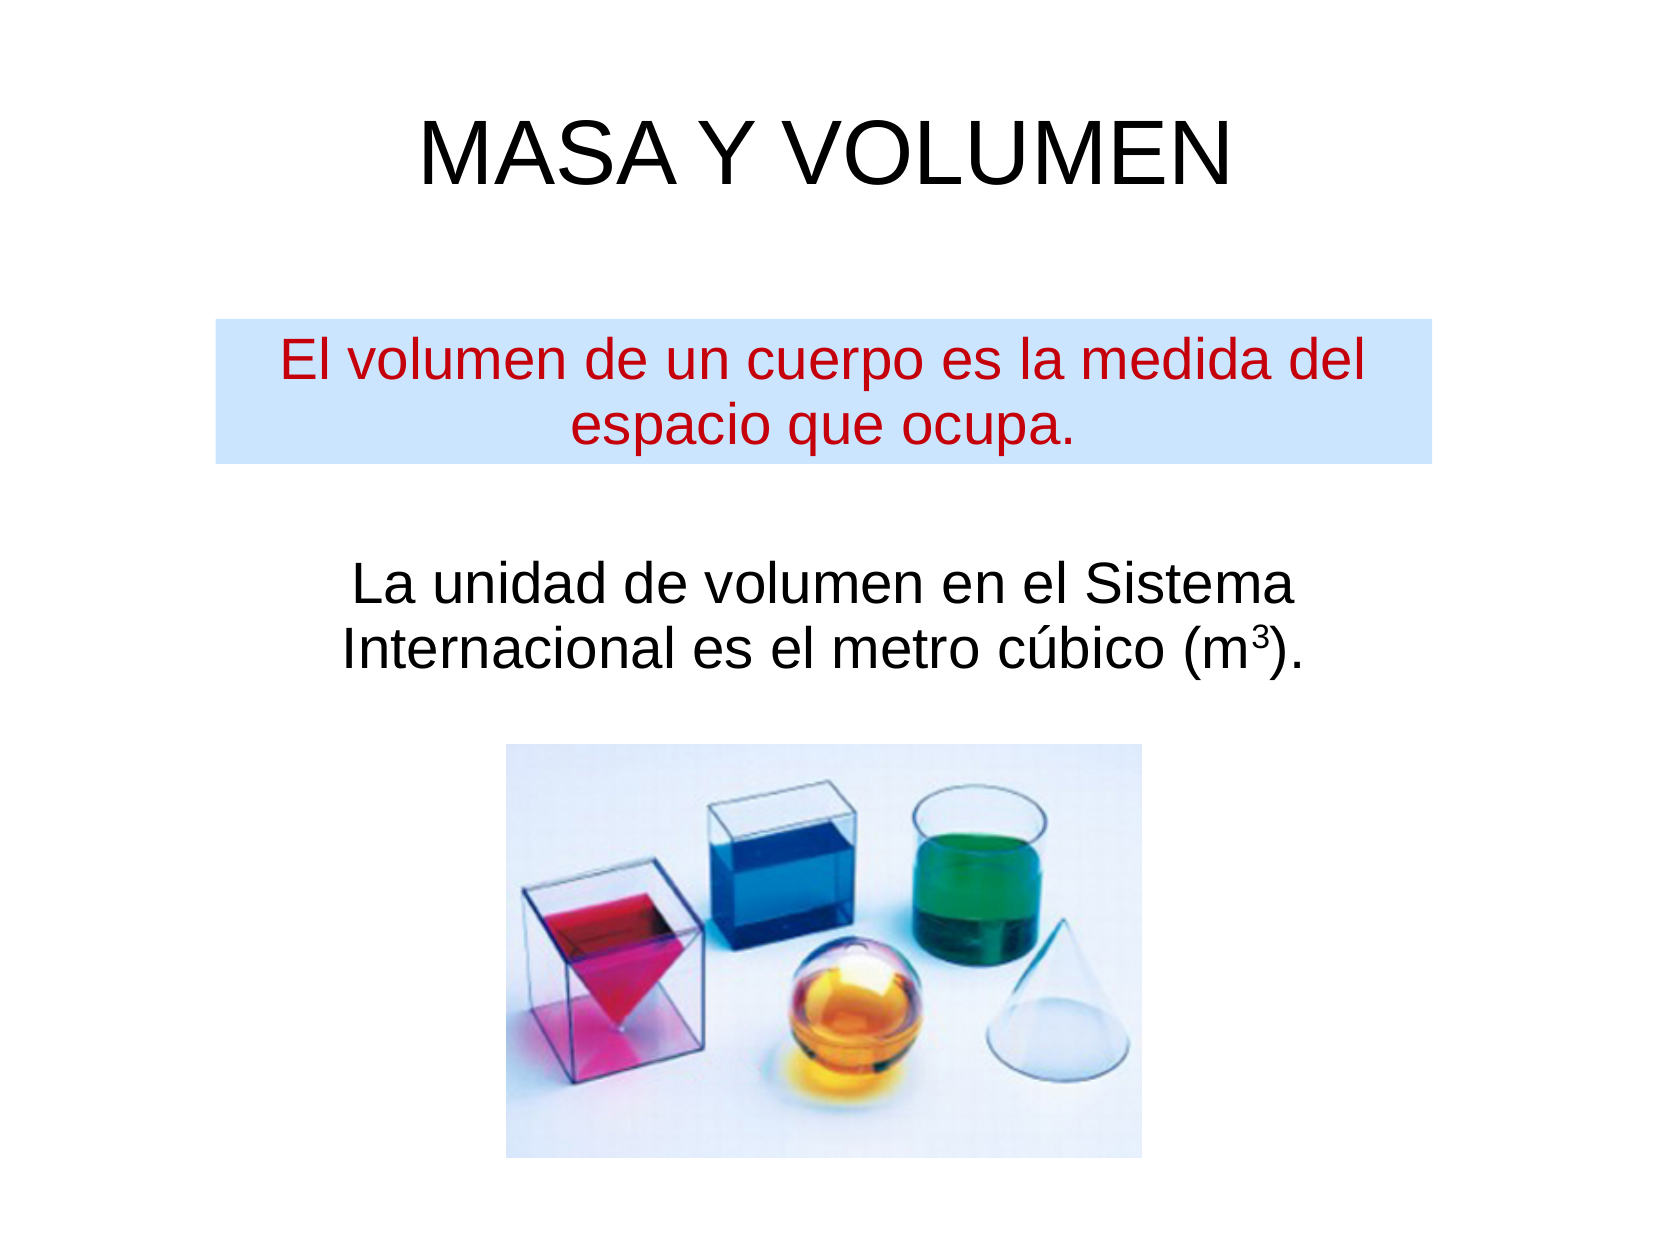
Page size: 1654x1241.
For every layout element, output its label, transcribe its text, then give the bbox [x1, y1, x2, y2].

title MASA Y VOLUMEN [82, 49, 1571, 257]
picture [506, 744, 1142, 1158]
text_box El volumen de un cuerpo es la medida del espacio que ocupa. [215, 318, 1433, 464]
text_box La unidad de volumen en el Sistema Internacional es el metro cúbico (m3). [321, 543, 1326, 754]
